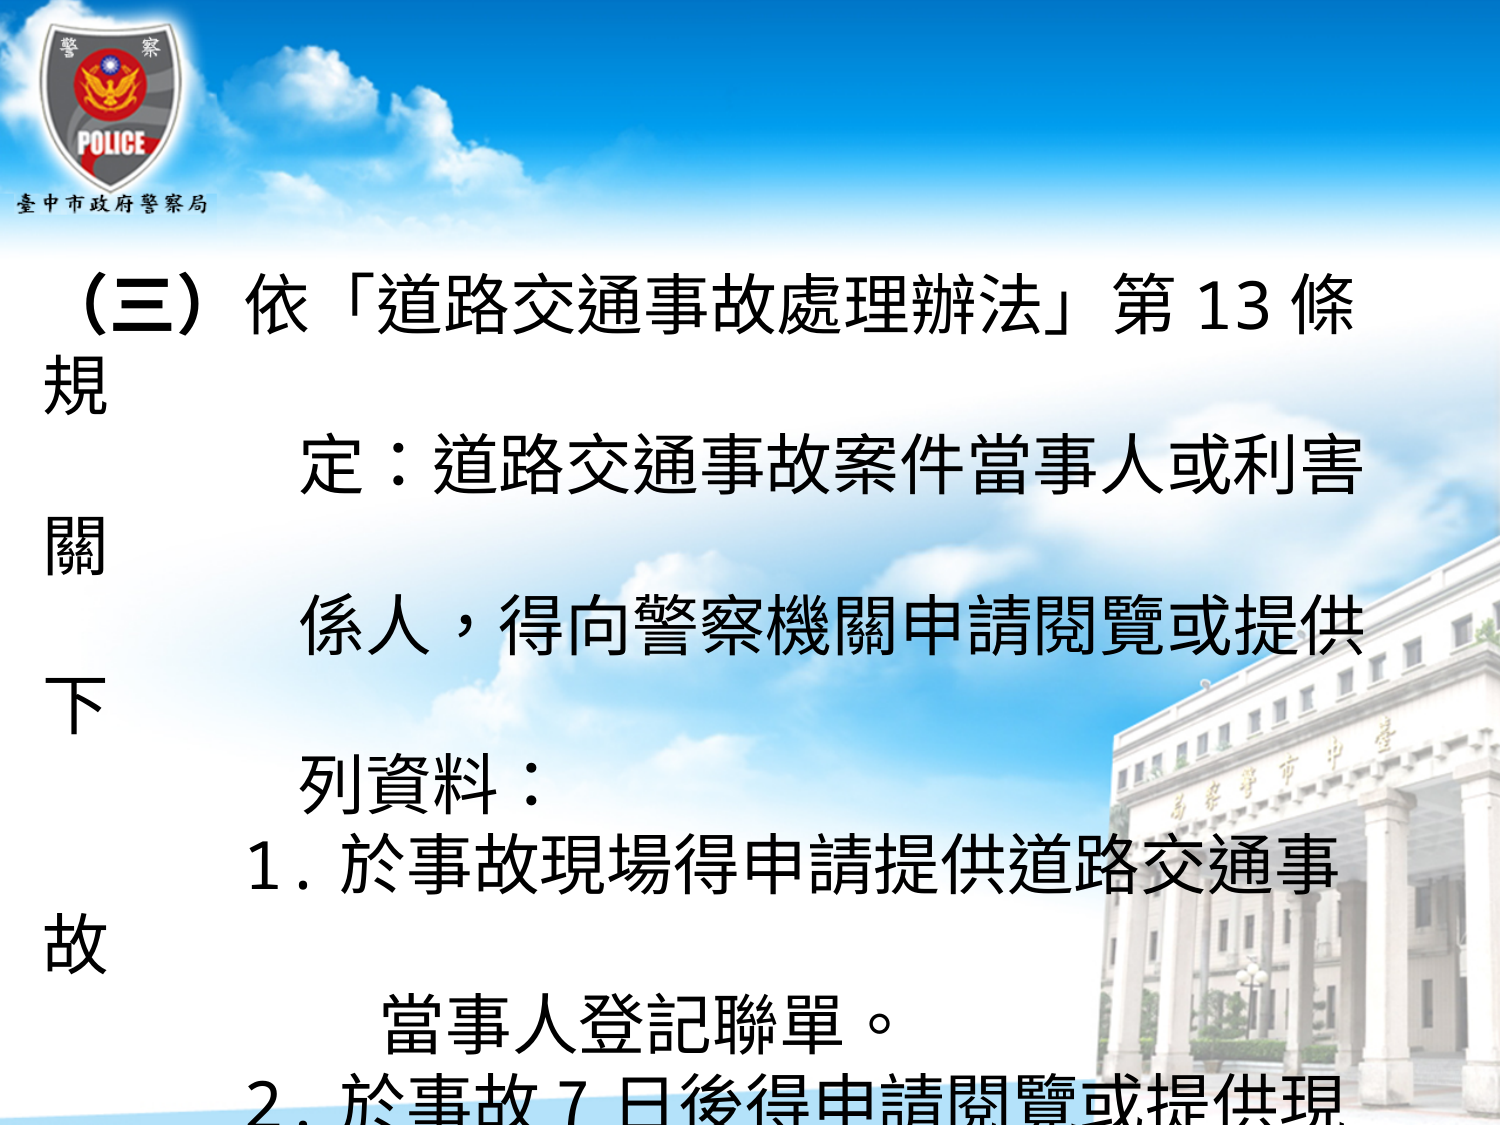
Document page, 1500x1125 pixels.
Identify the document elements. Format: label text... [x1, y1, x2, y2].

picture [0, 0, 1500, 1125]
text_box （三）依「道路交通事故處理辦法」第13條規 定：道路交通事故案件當事人或利害關 係人，得向警察機關申請閱覽或提供下 列資料： 1.於事故現場得申請提供道路交通事故 當事人登記聯單。 2.於事故7日後得申請閱覽或提供現場 圖、現場照片。 3.於事故30日後得申請提供道路交通事 故初步分析研判表。 [28, 255, 1399, 1125]
